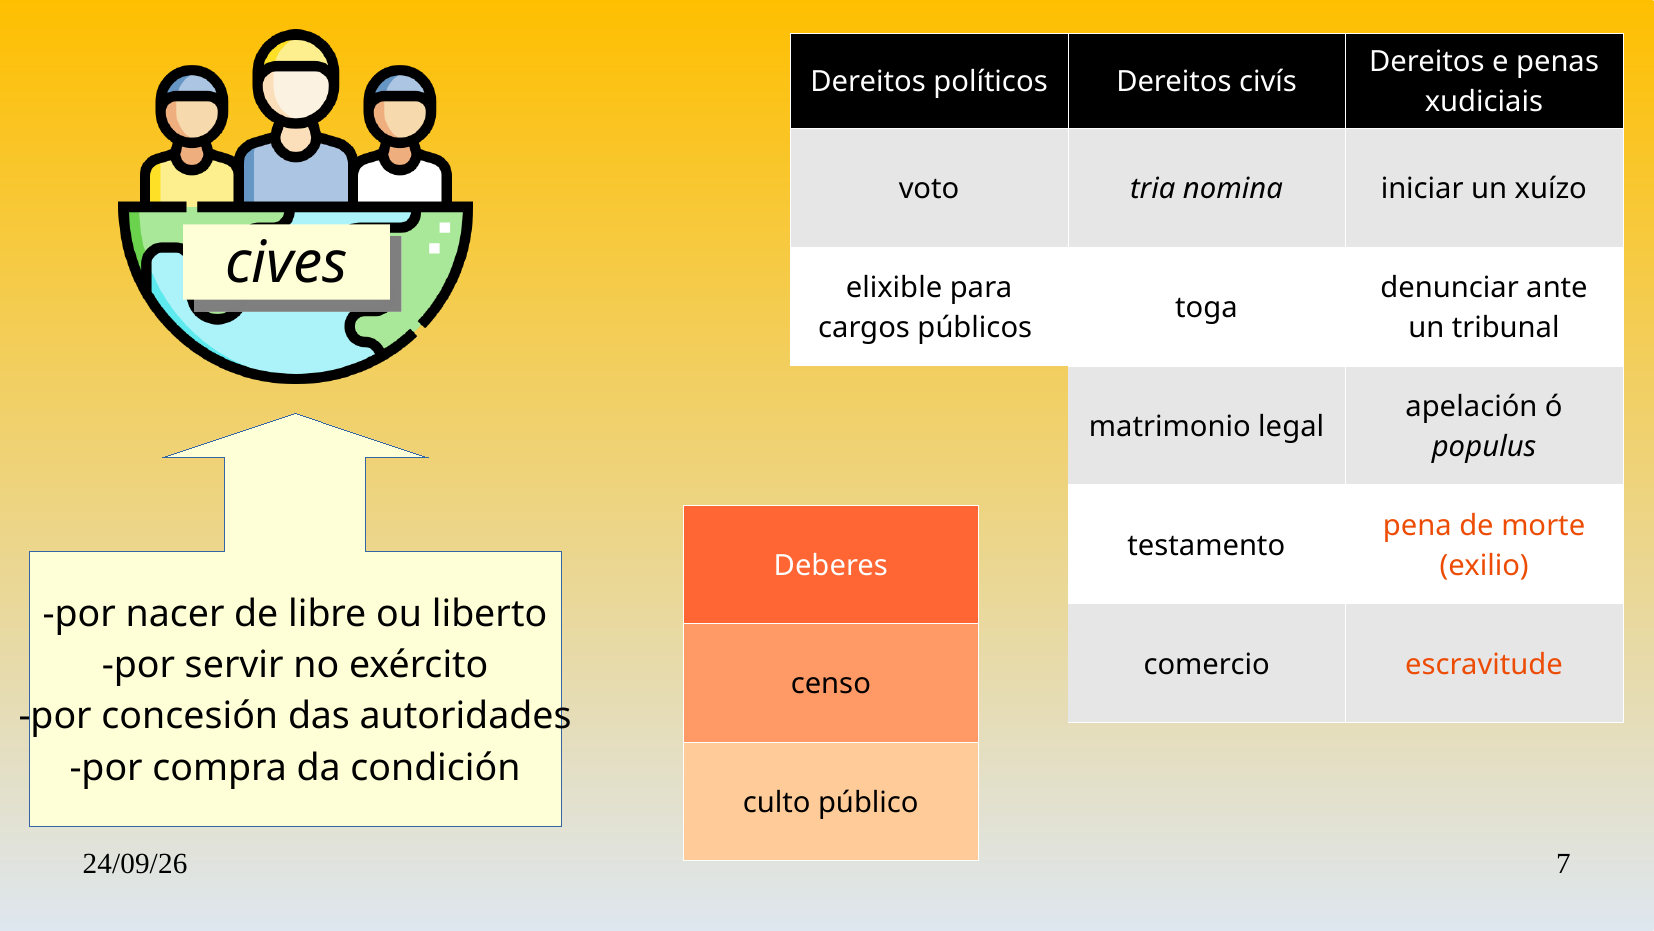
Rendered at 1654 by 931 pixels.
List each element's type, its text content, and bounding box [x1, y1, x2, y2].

table_header Dereitos políticos [791, 34, 1068, 128]
table_cell tria nomina [1069, 129, 1345, 247]
table_cell matrimonio legal [1068, 367, 1345, 484]
text_box -por nacer de libre ou liberto -por servir no exército -por concesión das autoridades -por compra da condición [29, 413, 562, 827]
table_cell [790, 484, 1068, 603]
text_box cives [183, 224, 390, 300]
table_cell [790, 366, 1068, 484]
table_header Deberes [684, 506, 978, 623]
table_cell voto [791, 129, 1068, 247]
table_cell comercio [1068, 604, 1345, 722]
table_cell toga [1069, 248, 1345, 366]
table_header Dereitos civís [1069, 34, 1345, 128]
table_cell testamento [1068, 485, 1345, 603]
table_cell escravitude [1346, 604, 1623, 722]
picture [118, 29, 473, 384]
table_cell pena de morte (exilio) [1346, 485, 1623, 603]
table_cell culto público [684, 743, 978, 860]
table_cell iniciar un xuízo [1346, 129, 1623, 247]
table_cell censo [684, 624, 978, 742]
table_cell elixible para cargos públicos [791, 248, 1068, 366]
table_header Dereitos e penas xudiciais [1346, 34, 1623, 128]
table_cell [979, 603, 1068, 722]
table_cell apelación ó populus [1346, 367, 1623, 484]
table_cell denunciar ante un tribunal [1346, 248, 1623, 366]
